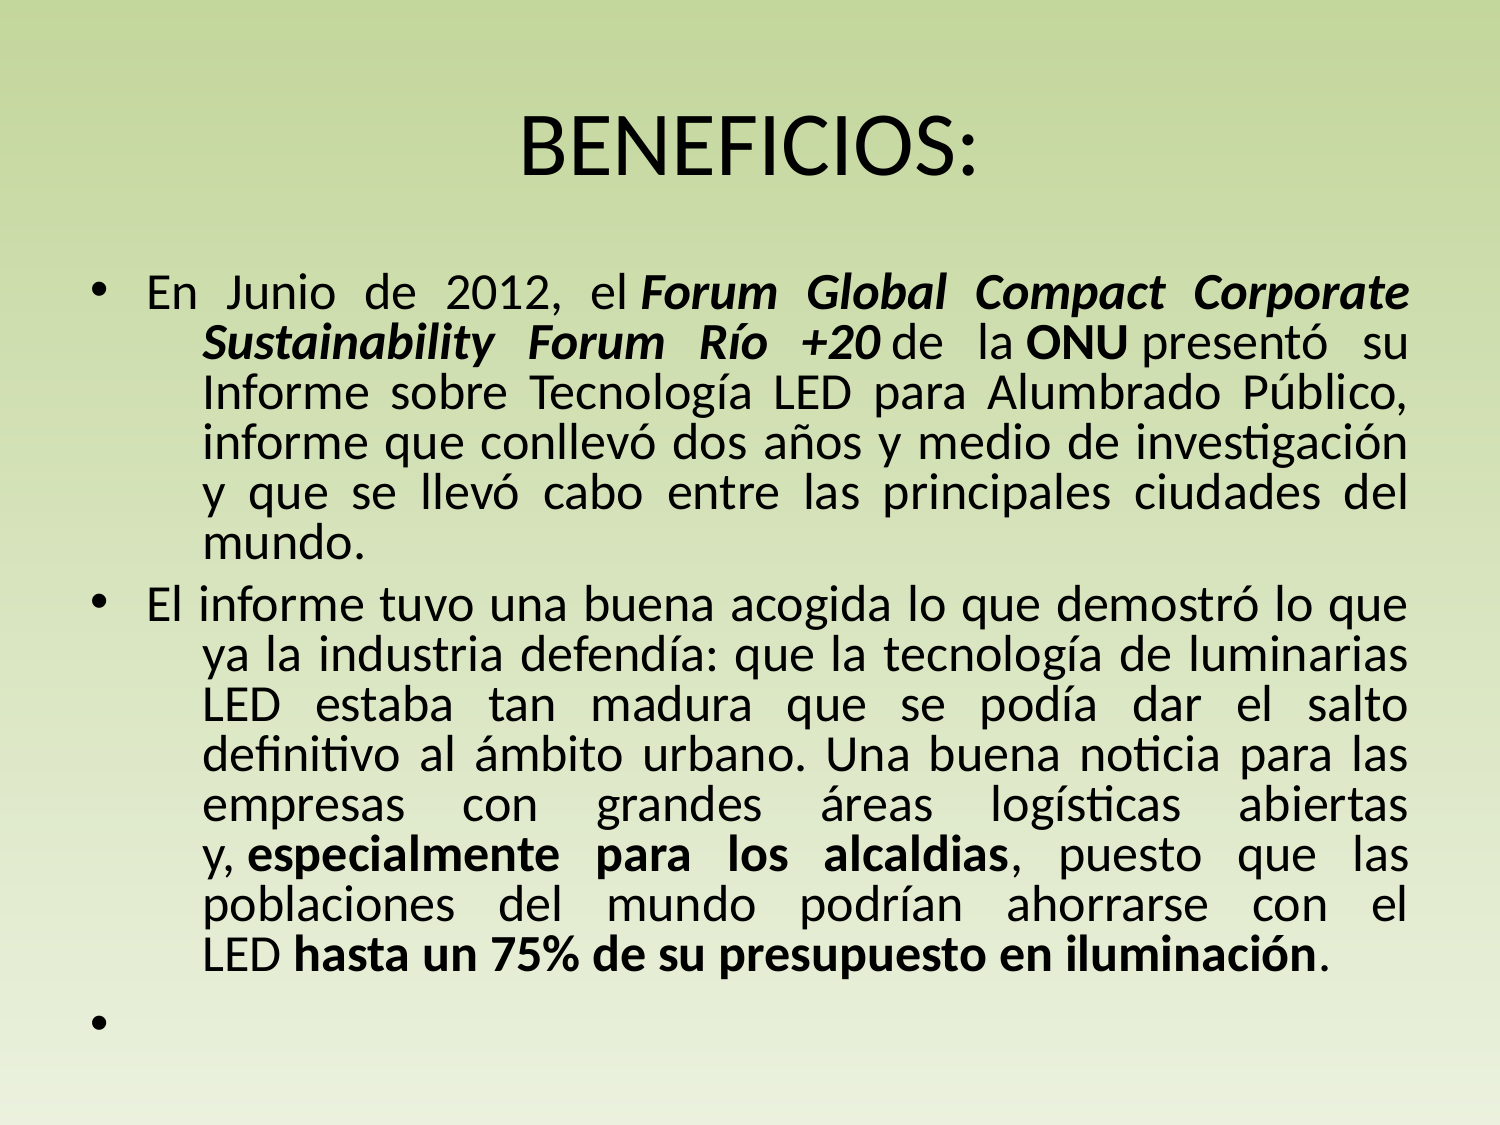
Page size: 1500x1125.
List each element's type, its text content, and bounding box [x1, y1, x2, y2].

title BENEFICIOS: [75, 45, 1426, 233]
list En Junio de 2012, el Forum Global Compact Corporate Sustainability Forum Río +20 de la ONU presentó su Informe sobre Tecnología LED para Alumbrado Público, informe que conllevó dos años y medio de investigación y que se llevó cabo entre las principales ciudades del mundo. El informe tuvo una buena acogida lo que demostró lo que ya la industria defendía: que la tecnología de luminarias LED estaba tan madura que se podía dar el salto definitivo al ámbito urbano. Una buena noticia para las empresas con grandes áreas logísticas abiertas y, especialmente para los alcaldias, puesto que las poblaciones del mundo podrían ahorrarse con el LED hasta un 75% de su presupuesto en iluminación. [75, 262, 1426, 1005]
